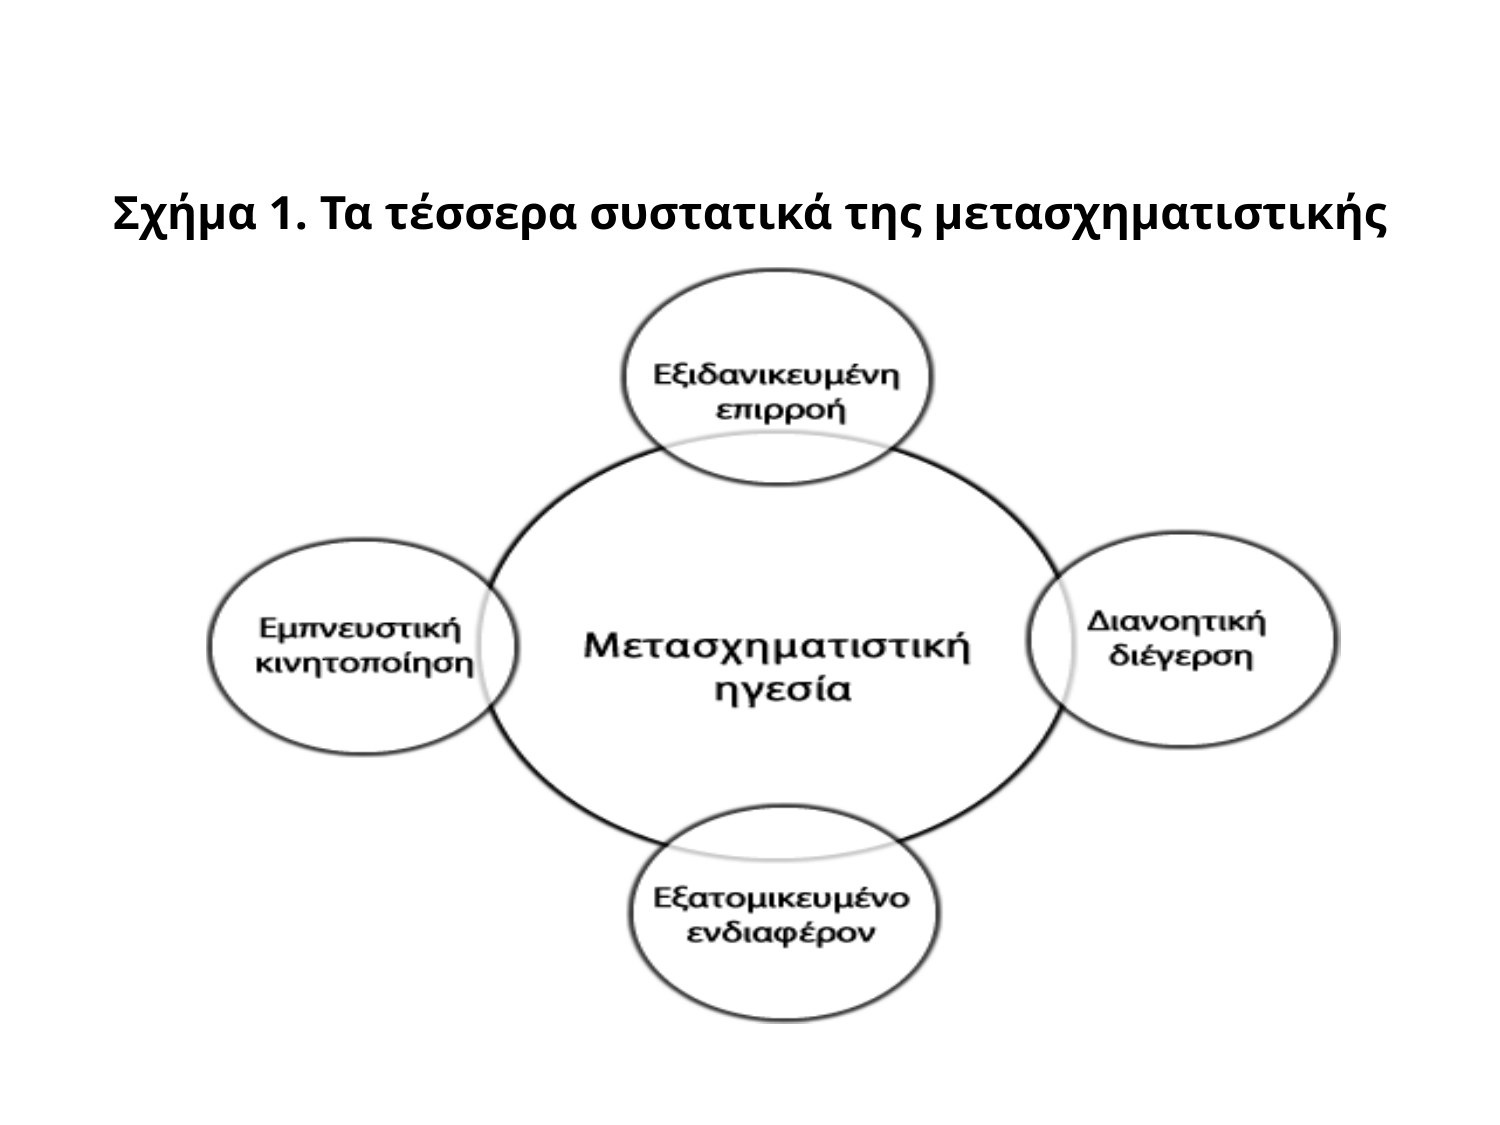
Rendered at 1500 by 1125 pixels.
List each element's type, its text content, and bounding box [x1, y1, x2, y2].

picture [206, 267, 1341, 1024]
title Σχήμα 1. Τα τέσσερα συστατικά της μετασχηματιστικής ηγεσίας (Bass & Riggio, 2006) [75, 149, 1425, 233]
